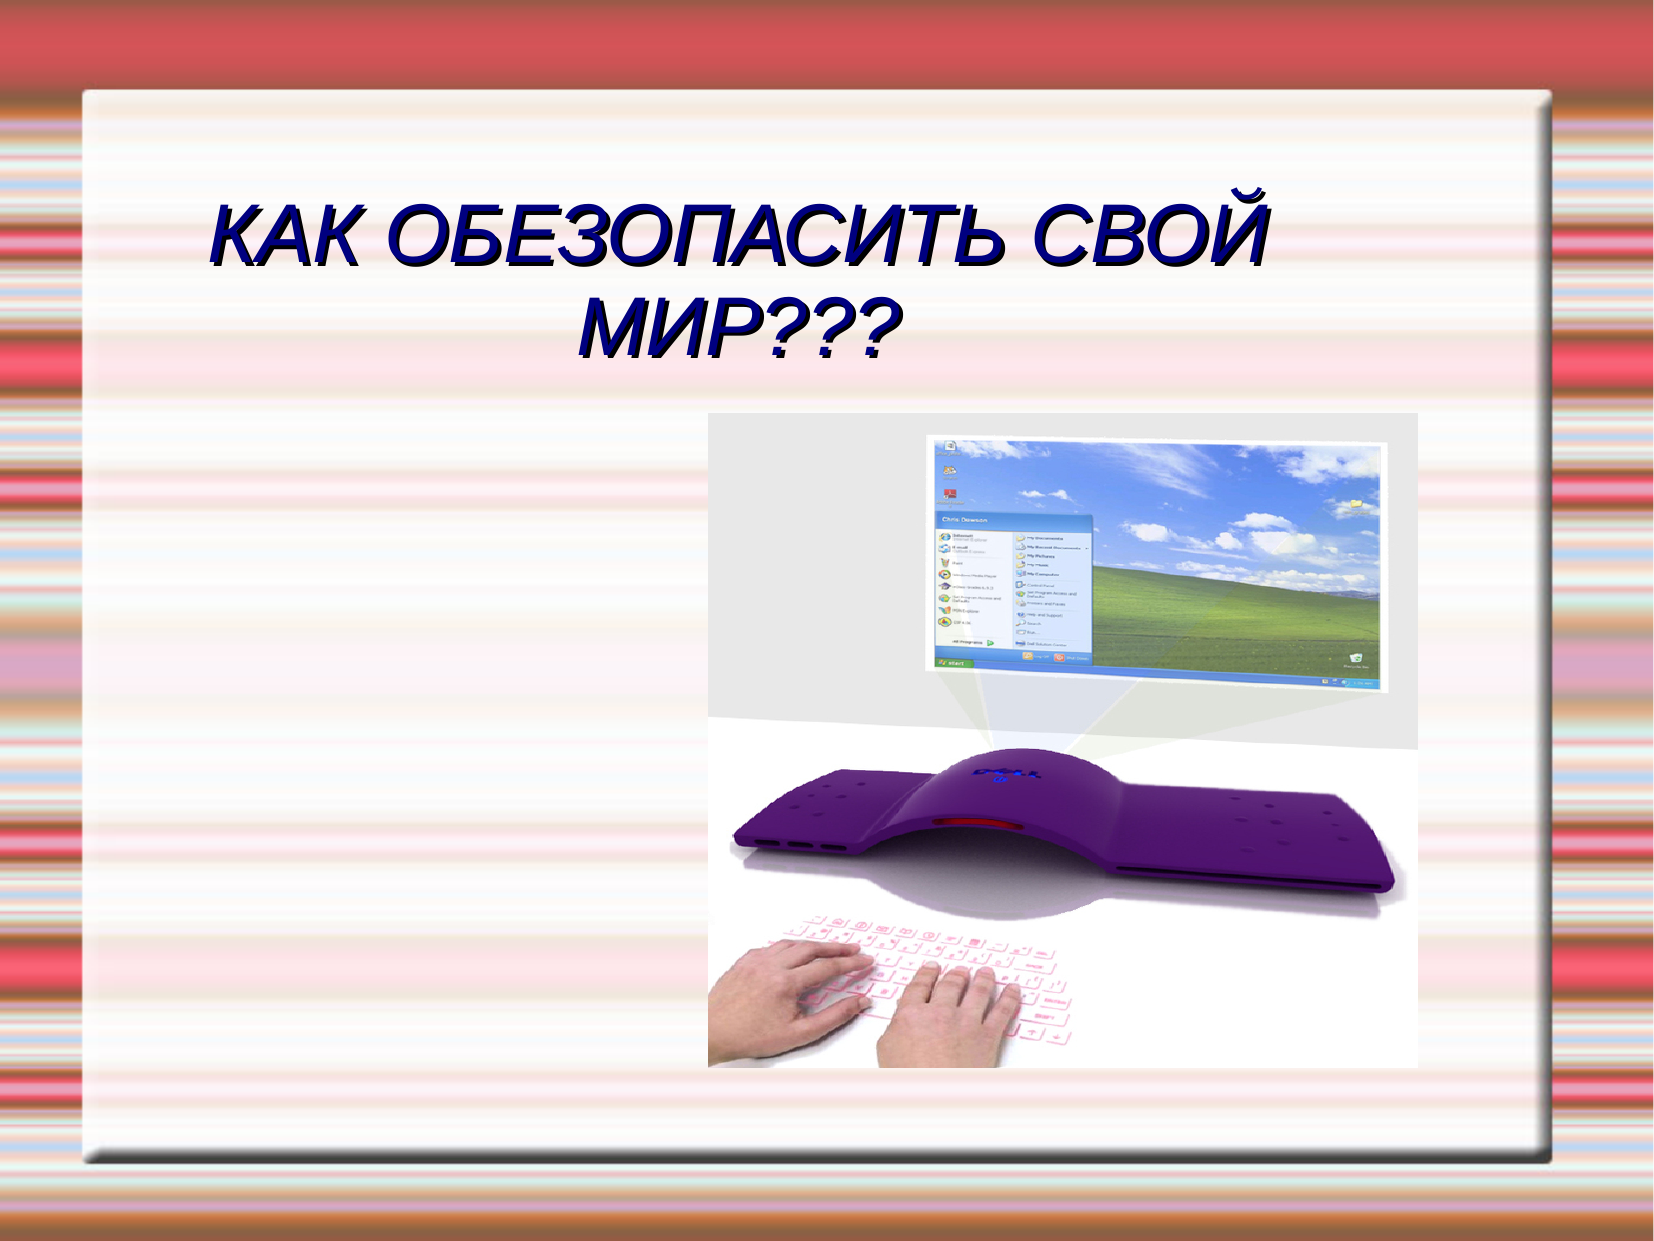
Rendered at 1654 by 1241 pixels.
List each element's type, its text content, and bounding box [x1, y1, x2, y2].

text_box КАК ОБЕЗОПАСИТЬ СВОЙ МИР??? [118, 179, 1359, 473]
picture [0, 0, 1654, 1241]
